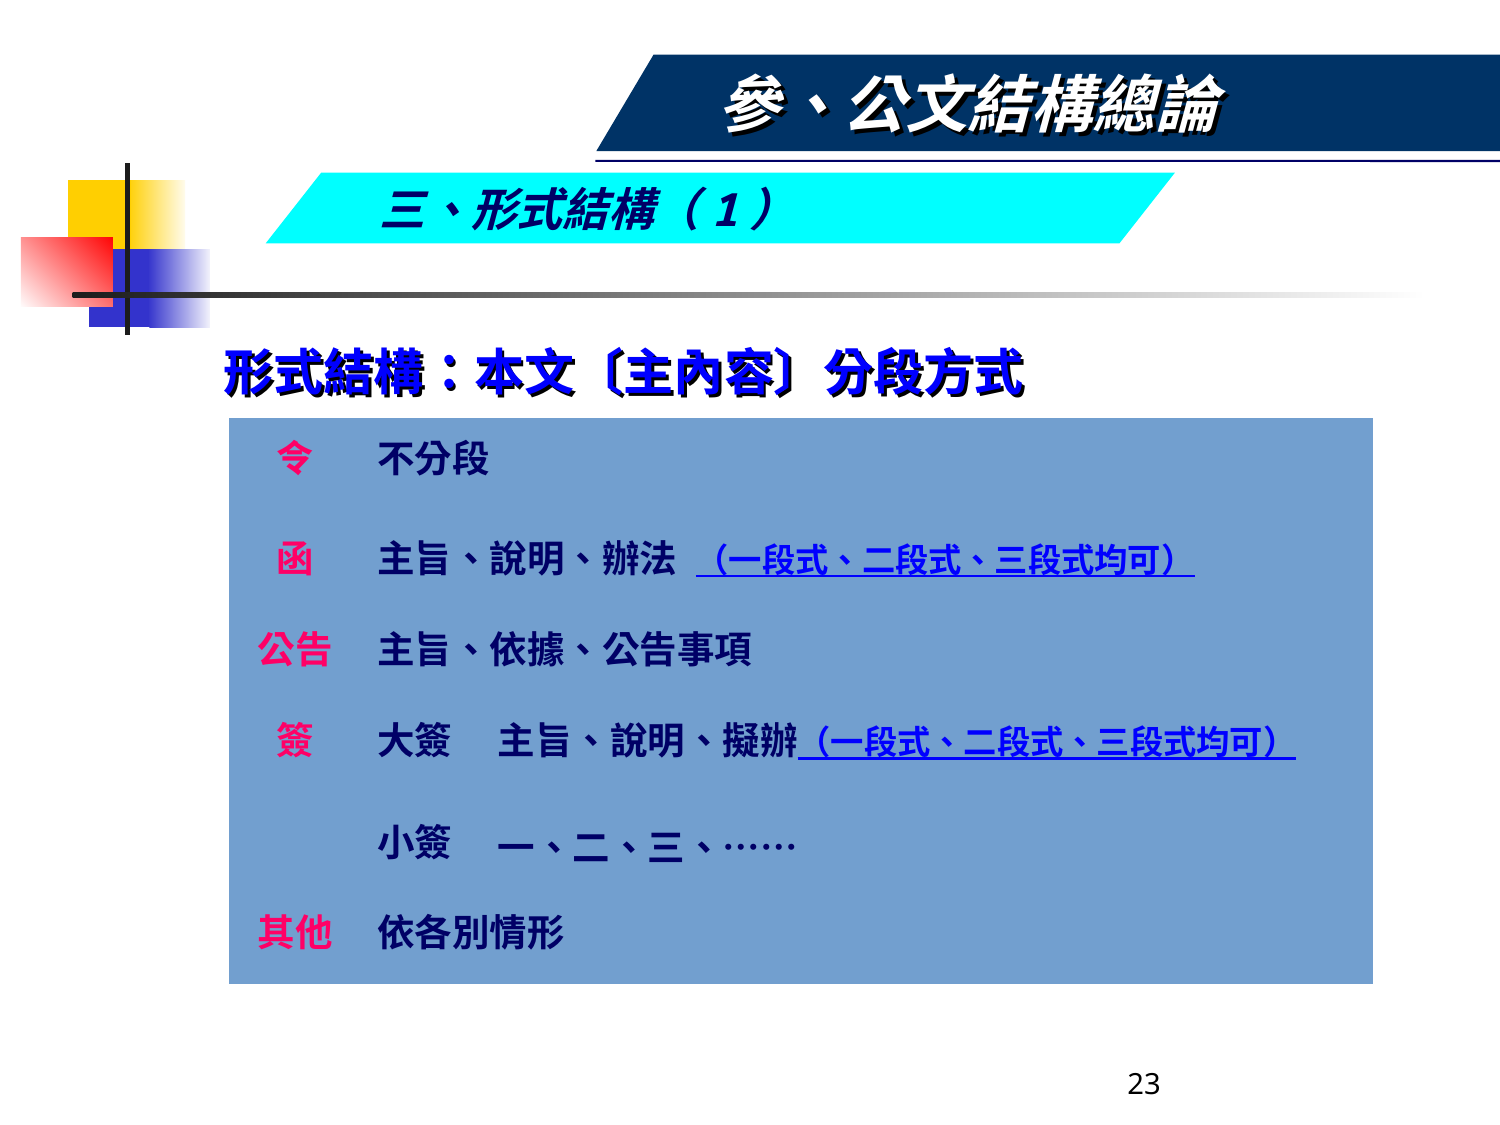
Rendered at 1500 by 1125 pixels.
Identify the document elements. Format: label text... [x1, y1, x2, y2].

text_box 三、形式結構（1） [265, 172, 1175, 244]
table_cell 簽 [229, 701, 362, 893]
table_cell 主旨、依據、公告事項 [362, 610, 1373, 701]
text_box 形式結構：本文〔主內容〕分段方式 [209, 333, 1202, 409]
table_cell 主旨、說明、辦法 （一段式、二段式、三段式均可） [362, 518, 1373, 610]
table_cell 其他 [229, 893, 362, 984]
table_cell 依各別情形 [362, 893, 1373, 984]
table_header 不分段 [362, 418, 1373, 518]
table_cell 主旨、說明、擬辦（一段式、二段式、三段式均可） [483, 701, 1373, 803]
text_box 參、公文結構總論 [596, 54, 1500, 152]
table_header 令 [229, 418, 362, 518]
table_cell 公告 [229, 610, 362, 701]
text_box [1112, 1037, 1426, 1113]
table_cell 函 [229, 518, 362, 610]
table_cell 一、二、三、…… [483, 803, 1373, 893]
table_cell 大簽 [362, 701, 483, 803]
table_cell 小簽 [362, 803, 483, 893]
